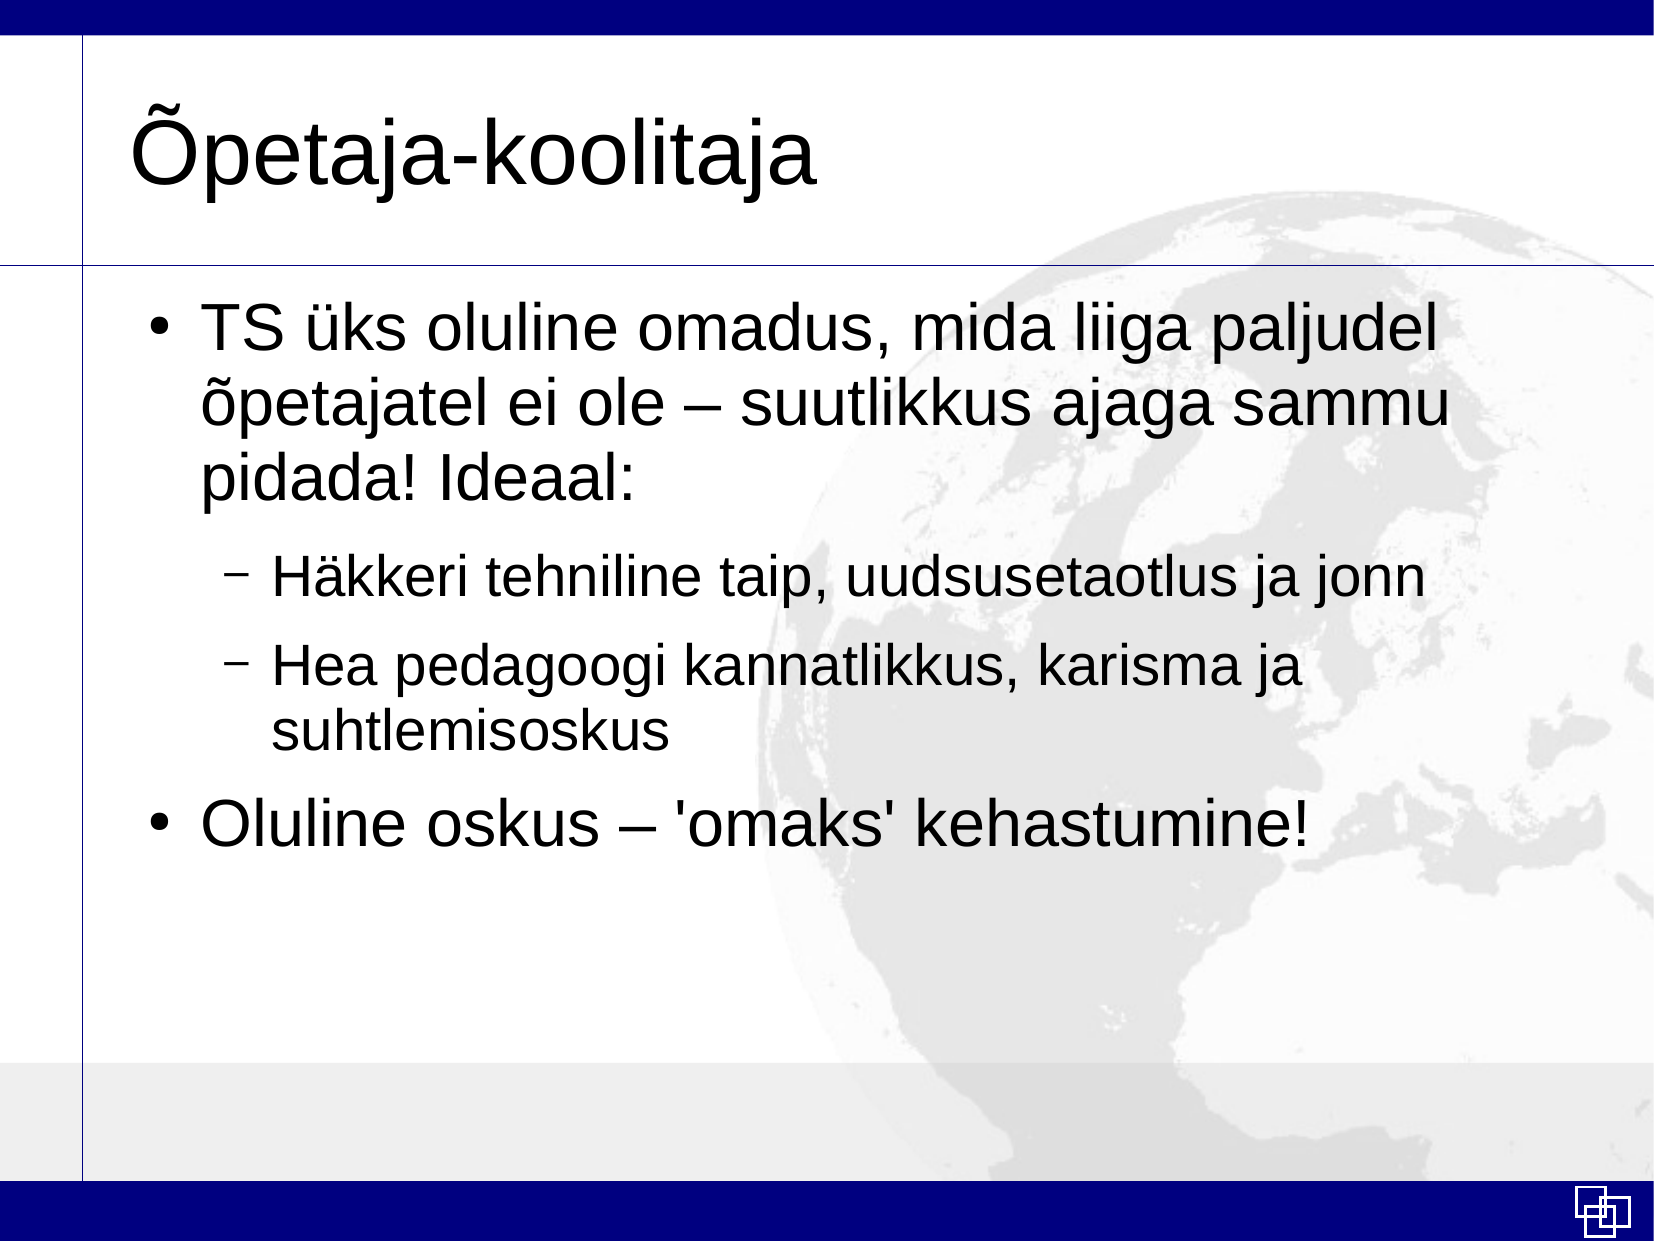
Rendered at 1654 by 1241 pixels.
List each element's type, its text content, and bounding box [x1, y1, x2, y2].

list TS üks oluline omadus, mida liiga paljudel õpetajatel ei ole – suutlikkus ajaga sammu pidada! Ideaal: Häkkeri tehniline taip, uudsusetaotlus ja jonn Hea pedagoogi kannatlikkus, karisma ja suhtlemisoskus Oluline oskus – 'omaks' kehastumine! [129, 290, 1619, 1109]
title Õpetaja-koolitaja [129, 49, 1619, 257]
